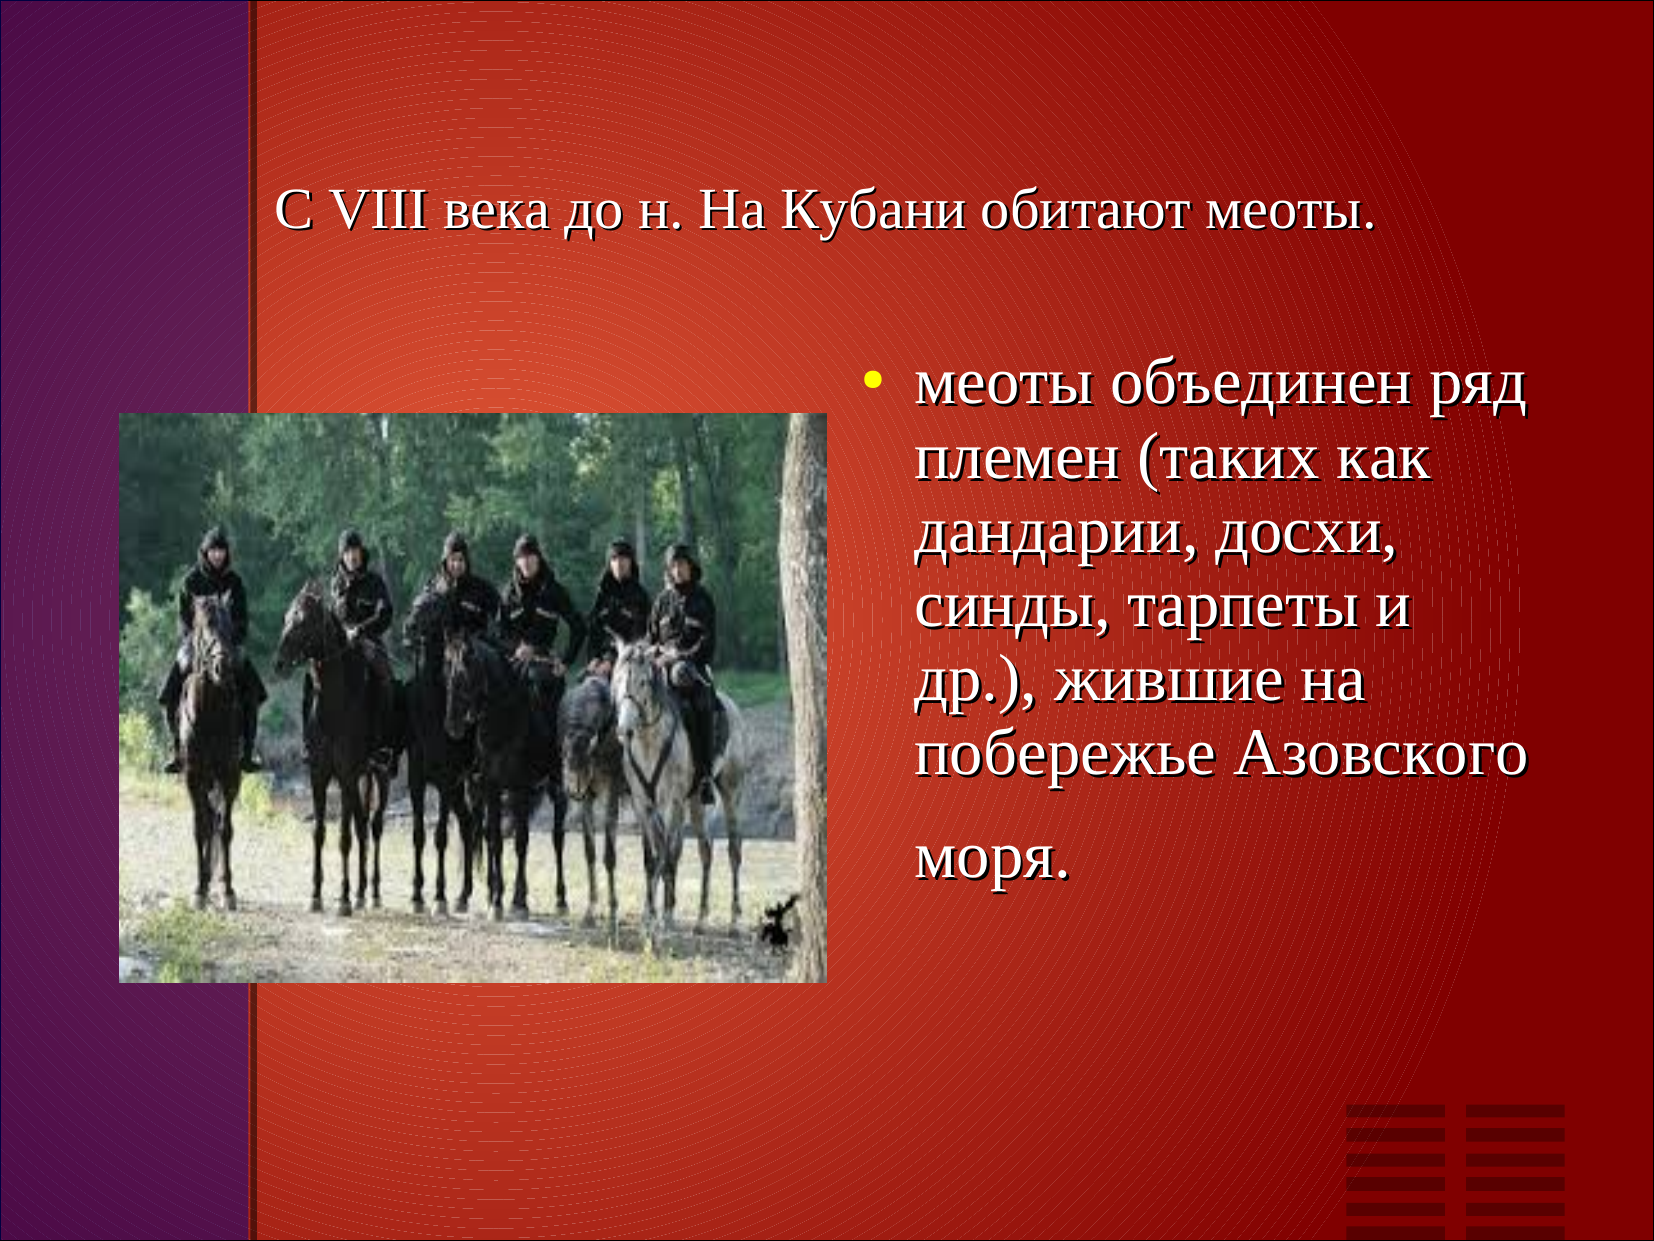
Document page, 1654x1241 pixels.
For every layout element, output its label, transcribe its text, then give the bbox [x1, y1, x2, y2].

list меоты объединен ряд племен (таких как дандарии, досхи, синды, тарпеты и др.), жившие на побережье Азовского моря. [843, 344, 1533, 1149]
title С VIII века до н. На Кубани обитают меоты. [119, 112, 1533, 305]
picture [119, 413, 827, 983]
